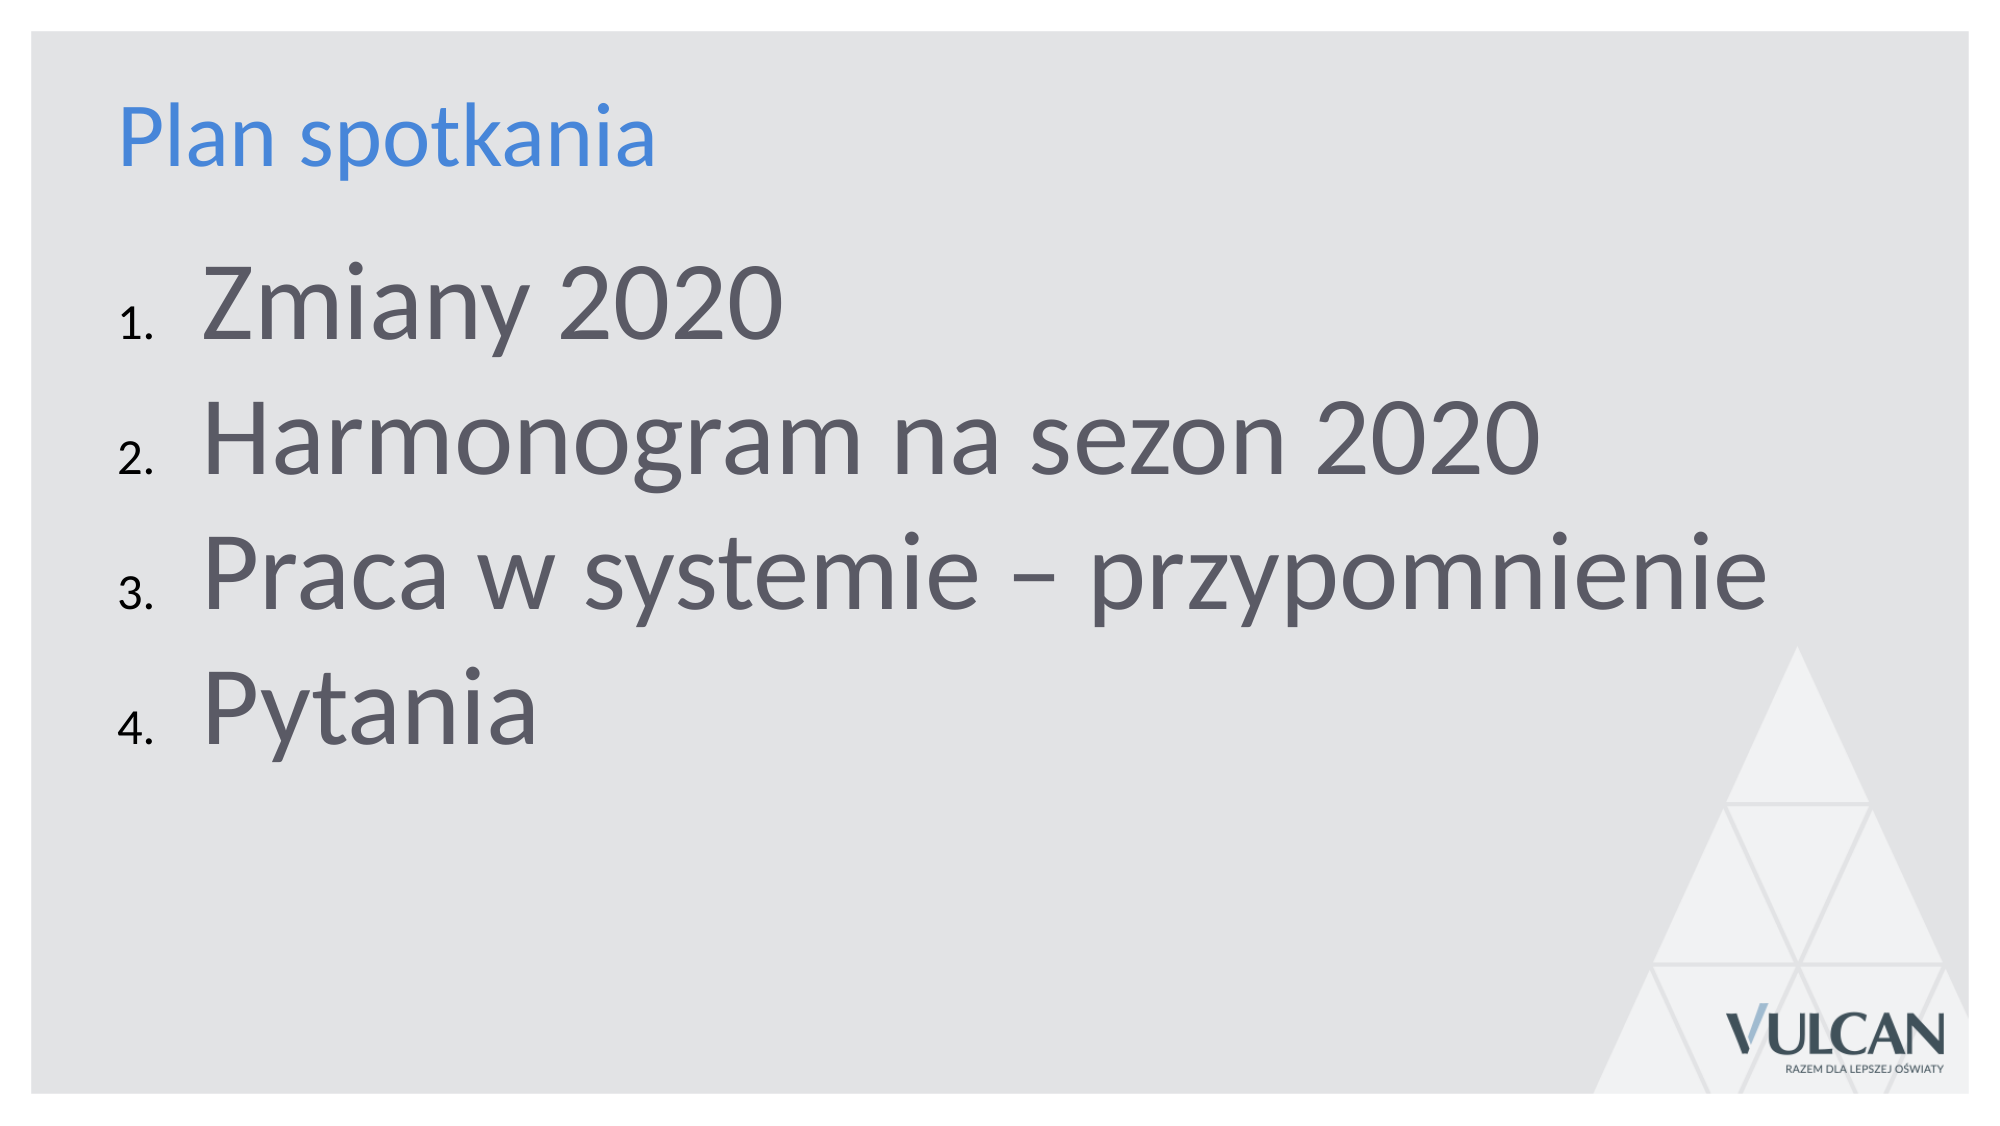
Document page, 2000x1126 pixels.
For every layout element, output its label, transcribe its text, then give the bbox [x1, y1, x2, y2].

list Zmiany 2020 Harmonogram na sezon 2020 Praca w systemie – przypomnienie Pytania [102, 220, 1929, 1036]
title Plan spotkania [102, 67, 1929, 220]
picture [0, 0, 2000, 1125]
